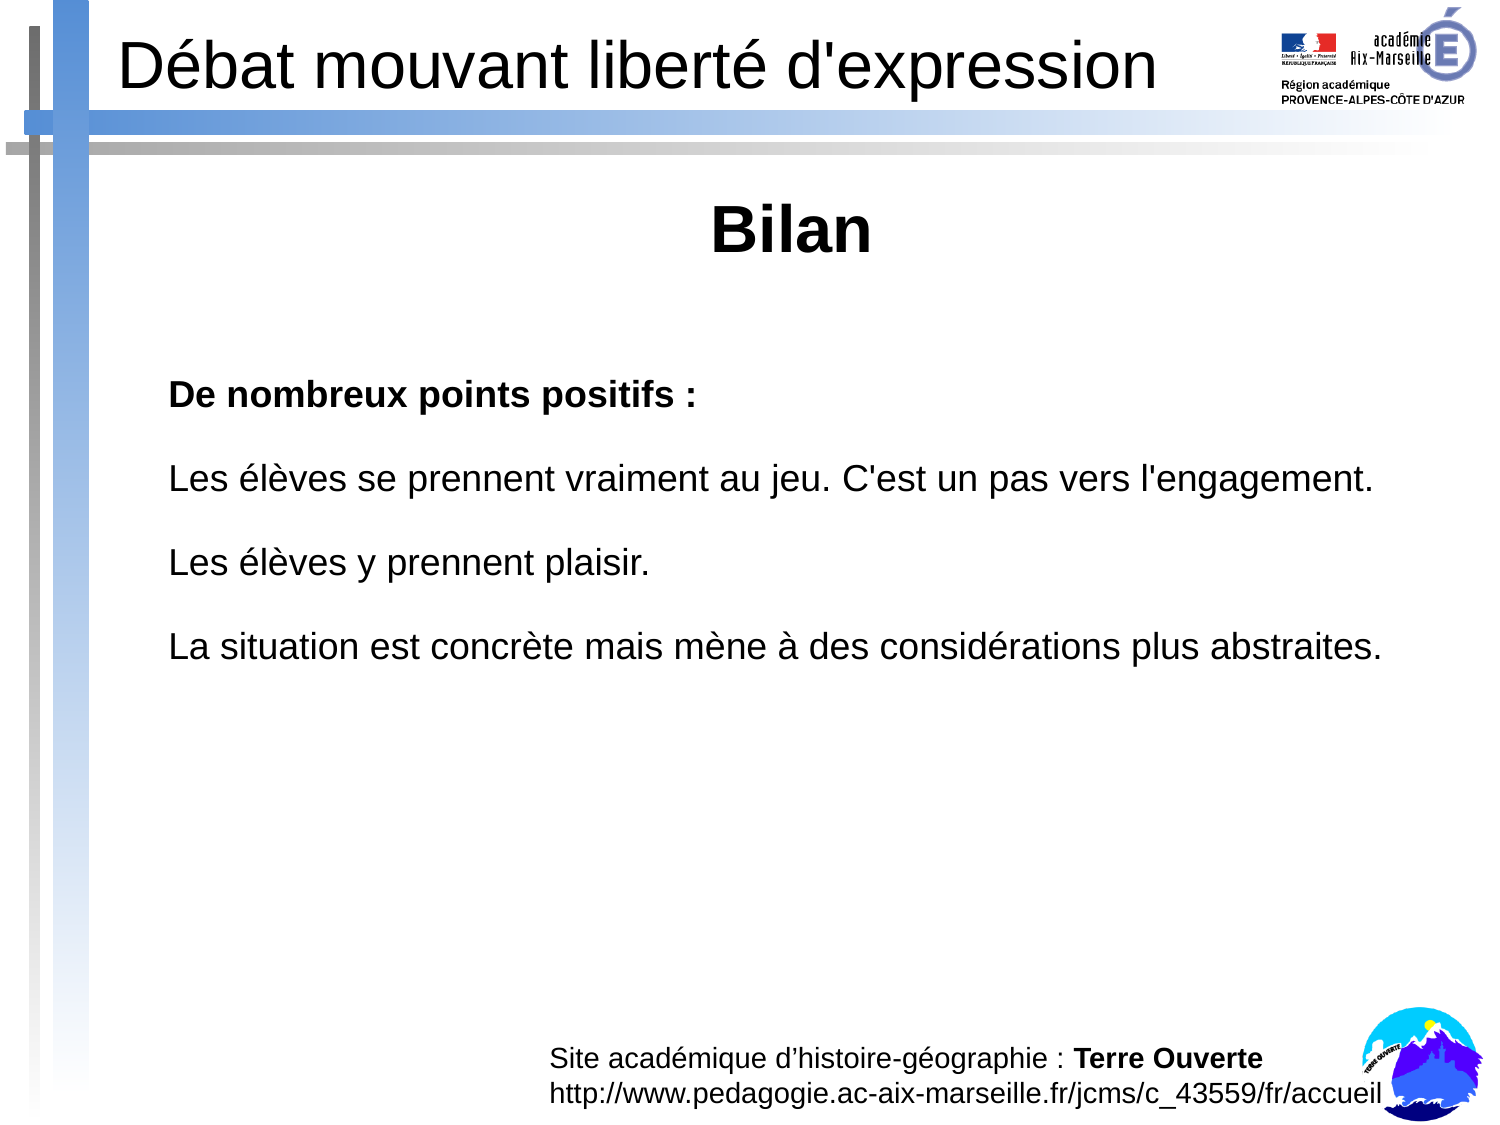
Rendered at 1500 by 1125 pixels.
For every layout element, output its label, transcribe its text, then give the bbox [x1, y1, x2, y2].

text_box Site académique d’histoire-géographie : Terre Ouverte http://www.pedagogie.ac-aix-marseille.fr/jcms/c_43559/fr/accueil [534, 1031, 1399, 1117]
picture [1269, 0, 1484, 114]
text_box De nombreux points positifs : Les élèves se prennent vraiment au jeu. C'est un pas vers l'engagement. Les élèves y prennent plaisir. La situation est concrète mais mène à des considérations plus abstraites. [153, 366, 1453, 677]
picture [1360, 1006, 1484, 1122]
text_box Débat mouvant liberté d'expression [102, 14, 1175, 110]
text_box Bilan [100, 178, 1484, 274]
text_box [5, 0, 1454, 1121]
